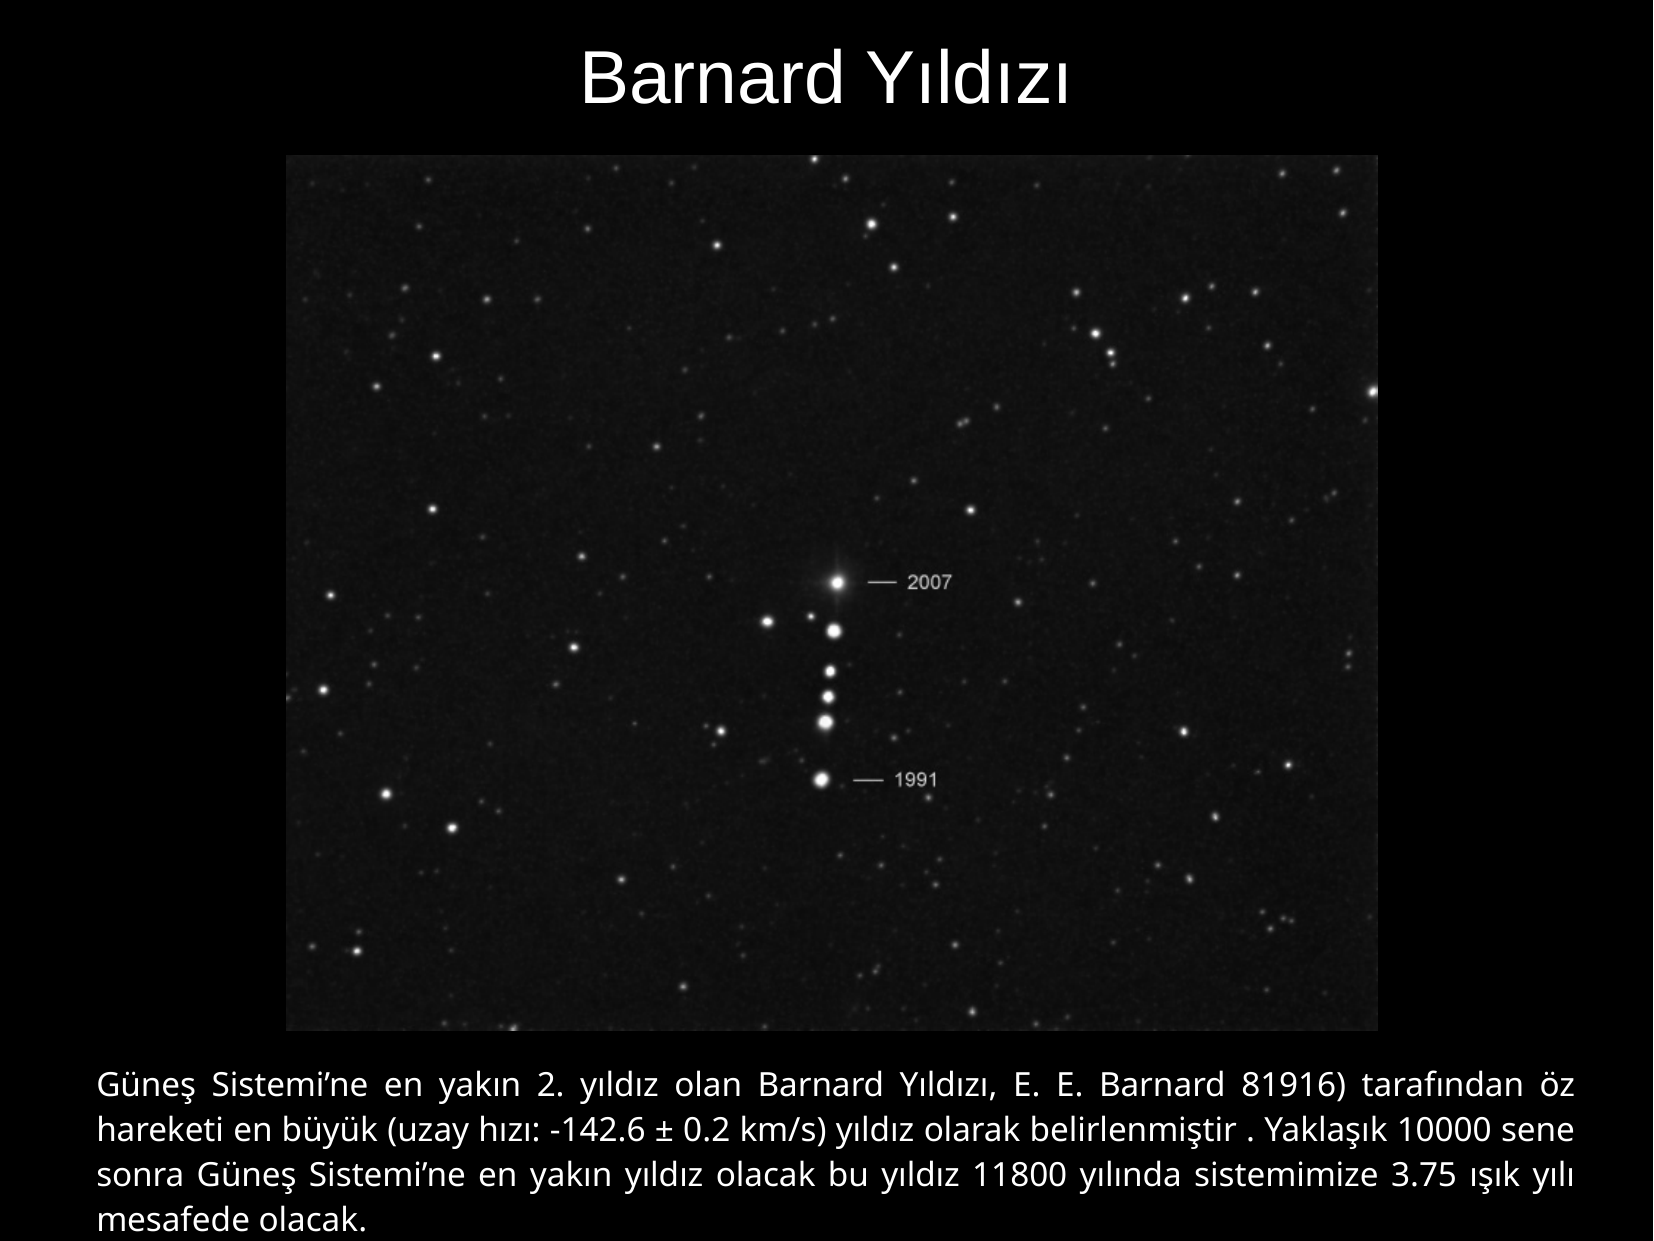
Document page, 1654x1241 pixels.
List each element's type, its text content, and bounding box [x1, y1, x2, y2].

title Barnard Yıldızı [82, 28, 1571, 127]
picture [286, 155, 1378, 1031]
text_box Güneş Sistemi’ne en yakın 2. yıldız olan Barnard Yıldızı, E. E. Barnard 81916) tarafından öz hareketi en büyük (uzay hızı: -142.6 ± 0.2 km/s) yıldız olarak belirlenmiştir . Yaklaşık 10000 sene sonra Güneş Sistemi’ne en yakın yıldız olacak bu yıldız 11800 yılında sistemimize 3.75 ışık yılı mesafede olacak. [81, 1053, 1593, 1231]
